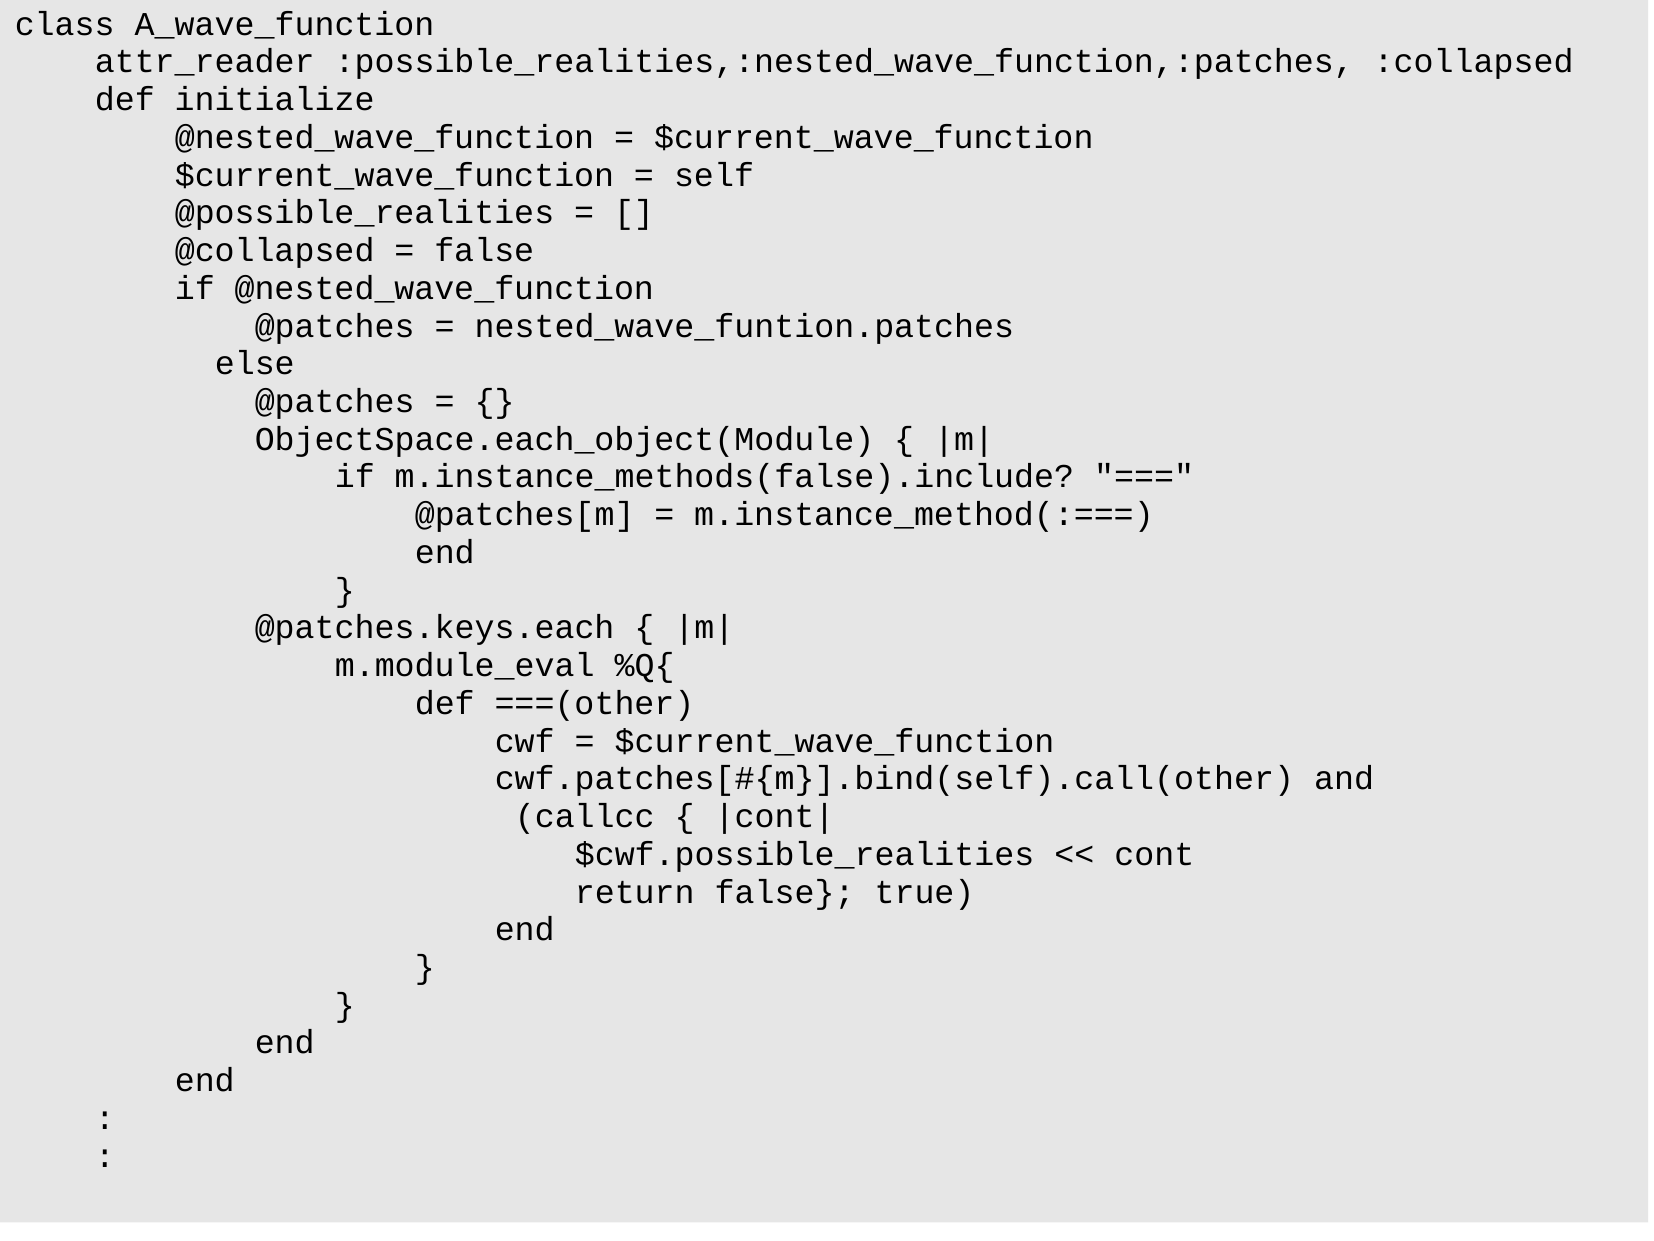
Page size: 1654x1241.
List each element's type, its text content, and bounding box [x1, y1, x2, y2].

text_box class A_wave_function attr_reader :possible_realities,:nested_wave_function,:patches, :collapsed def initialize @nested_wave_function = $current_wave_function $current_wave_function = self @possible_realities = [] @collapsed = false if @nested_wave_function @patches = nested_wave_funtion.patches else @patches = {} ObjectSpace.each_object(Module) { |m| if m.instance_methods(false).include? "===" @patches[m] = m.instance_method(:===) end } @patches.keys.each { |m| m.module_eval %Q{ def ===(other) cwf = $current_wave_function cwf.patches[#{m}].bind(self).call(other) and (callcc { |cont| $cwf.possible_realities << cont return false}; true) end } } end end : : [0, 0, 1649, 1223]
